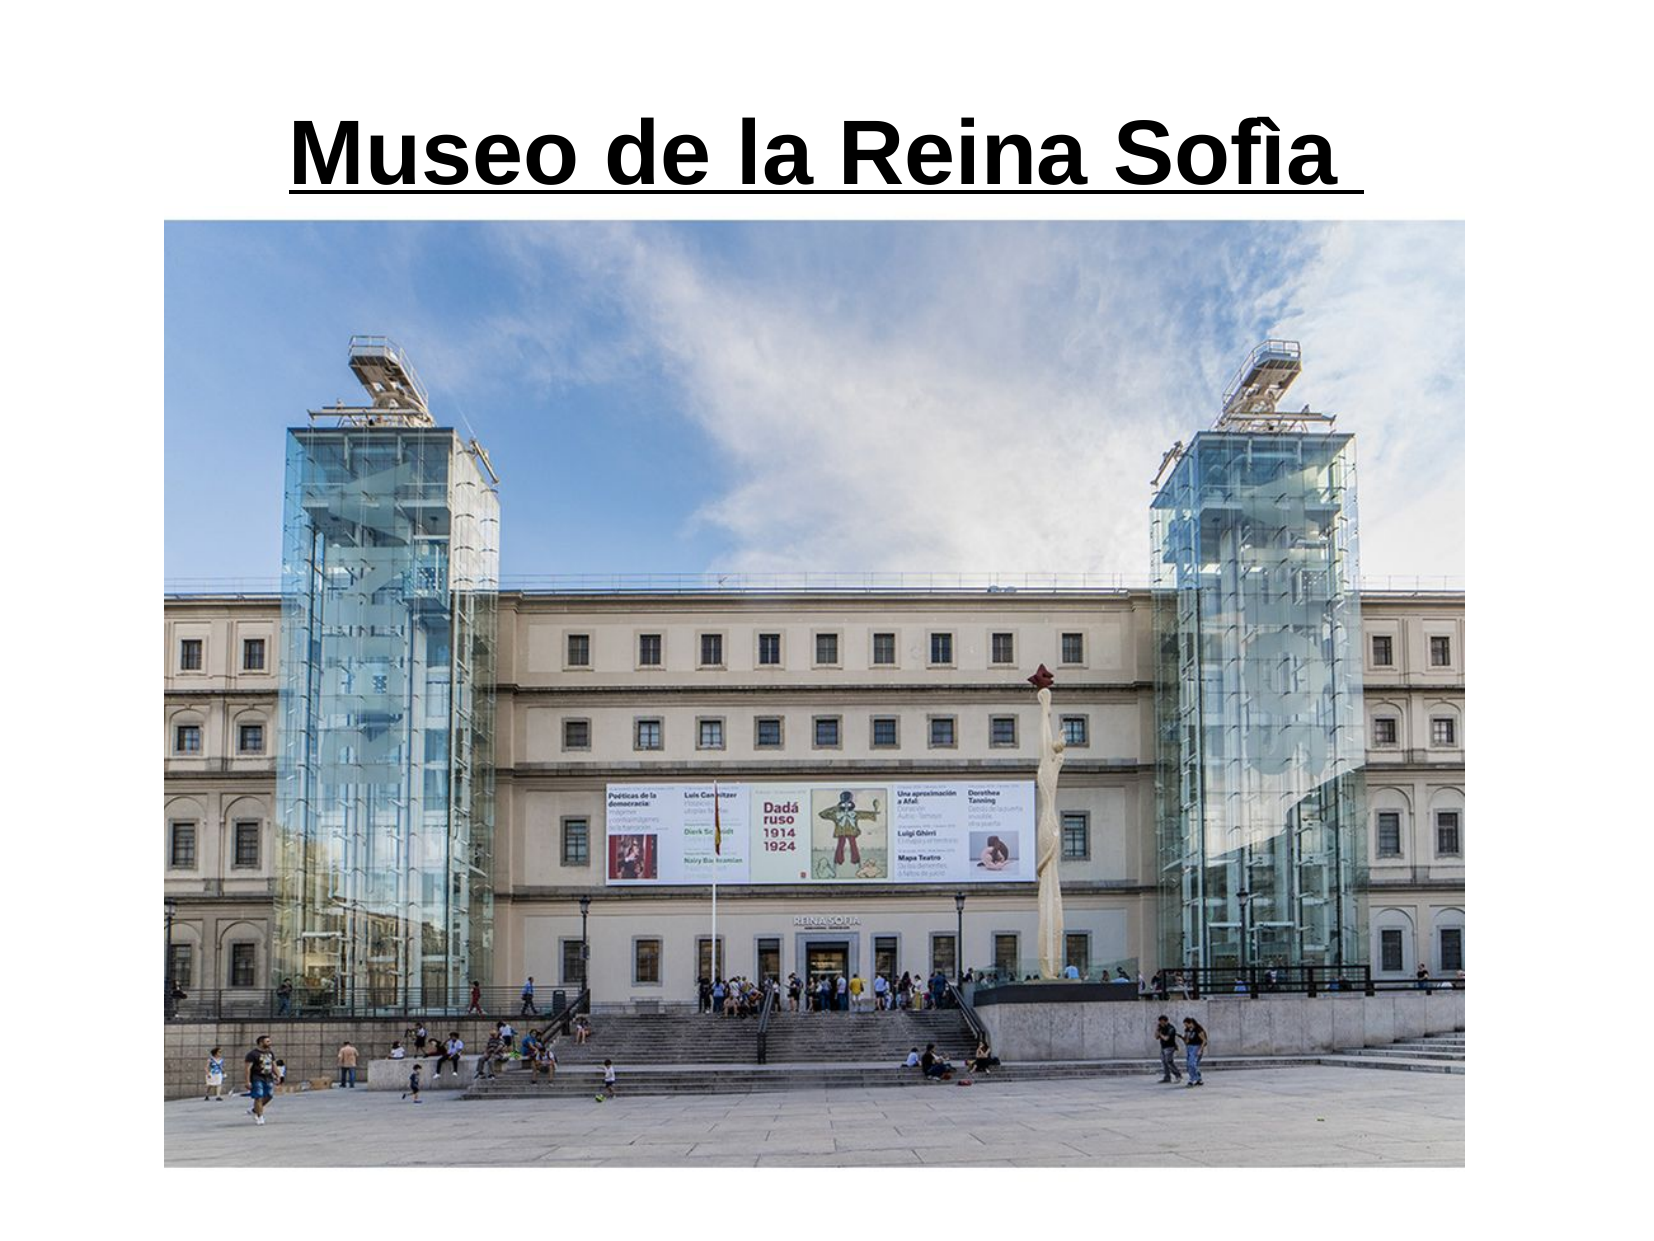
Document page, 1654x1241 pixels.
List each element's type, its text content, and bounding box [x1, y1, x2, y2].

picture [164, 206, 1465, 1182]
title Museo de la Reina Sofìa [82, 49, 1571, 257]
